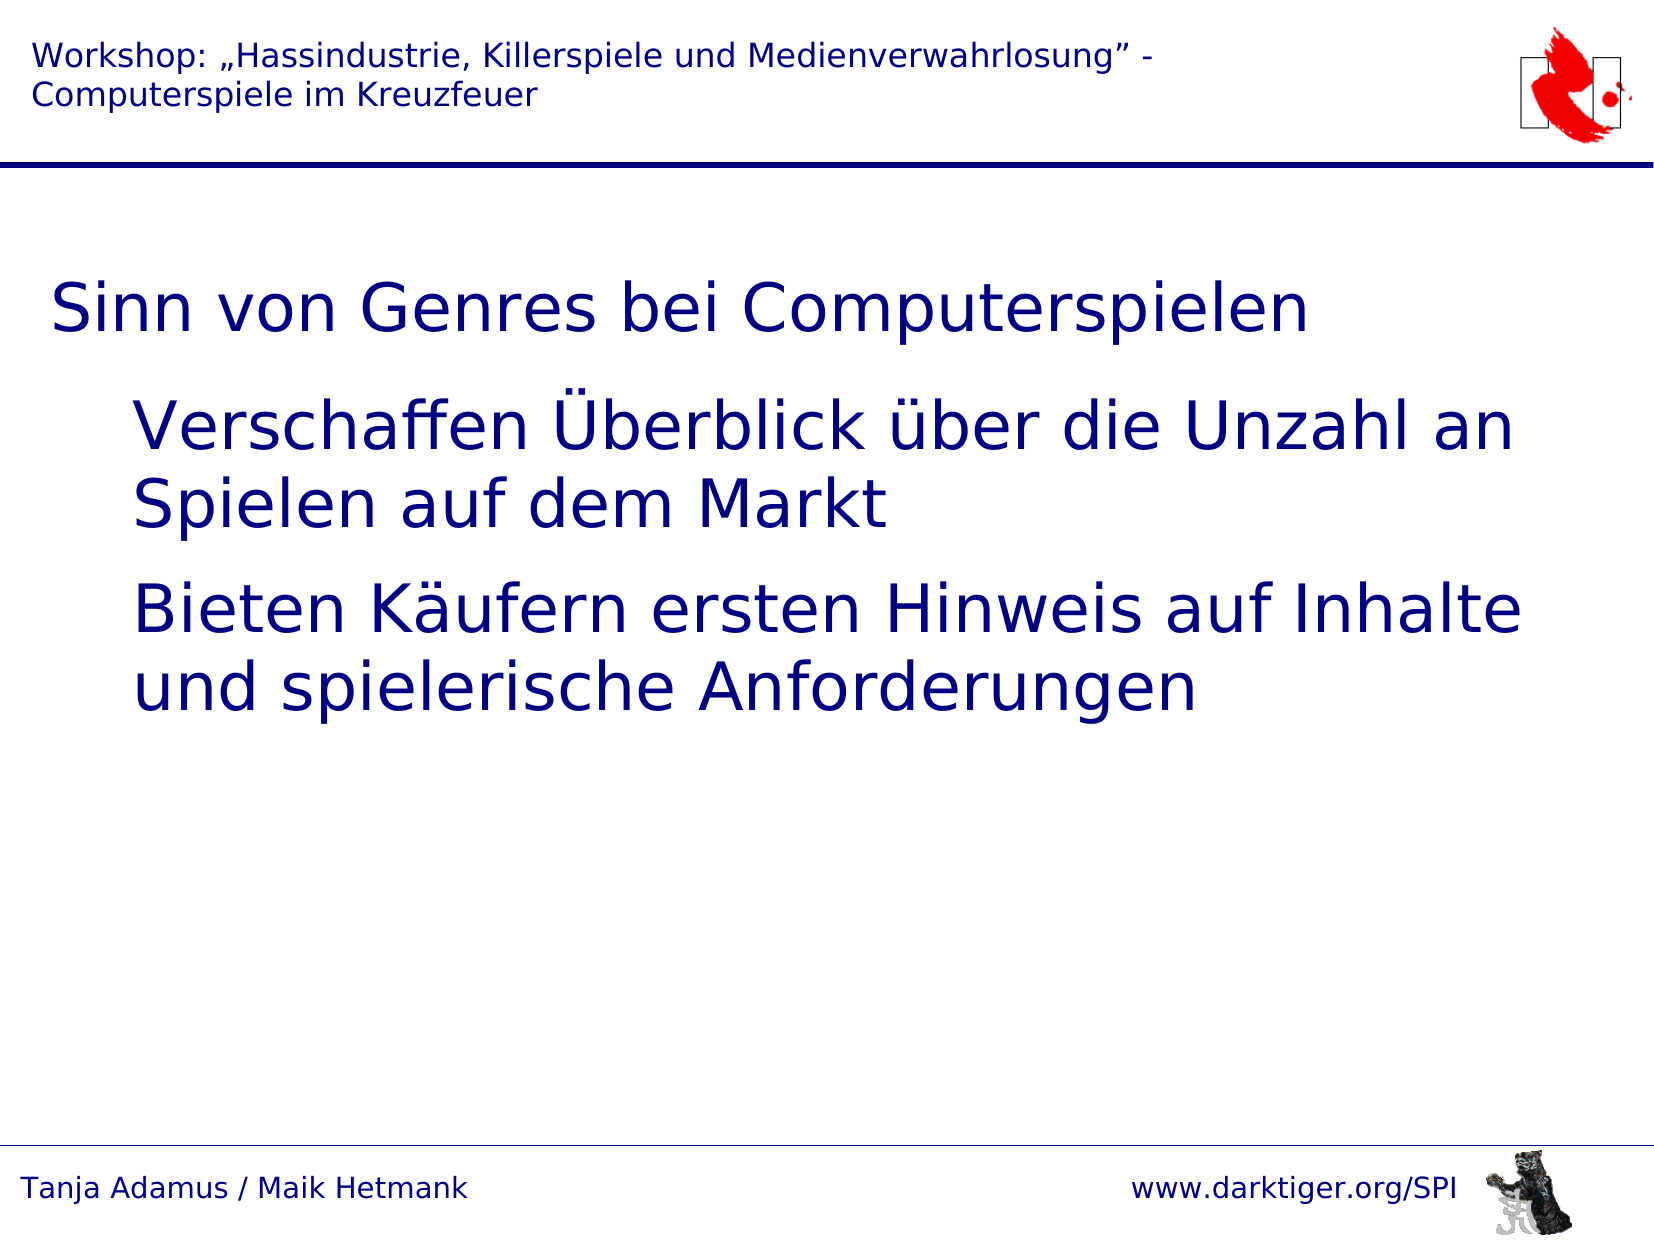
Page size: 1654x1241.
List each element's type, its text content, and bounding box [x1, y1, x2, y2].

picture [1503, 16, 1632, 148]
picture [1486, 1150, 1572, 1235]
text_box Verschaffen Überblick über die Unzahl an Spielen auf dem Markt [118, 379, 1595, 551]
text_box Bieten Käufern ersten Hinweis auf Inhalte und spielerische Anforderungen [118, 562, 1595, 734]
text_box Sinn von Genres bei Computerspielen [35, 261, 1595, 355]
text_box Workshop: „Hassindustrie, Killerspiele und Medienverwahrlosung” - Computerspiele im Kreuzfeuer [16, 29, 1418, 178]
